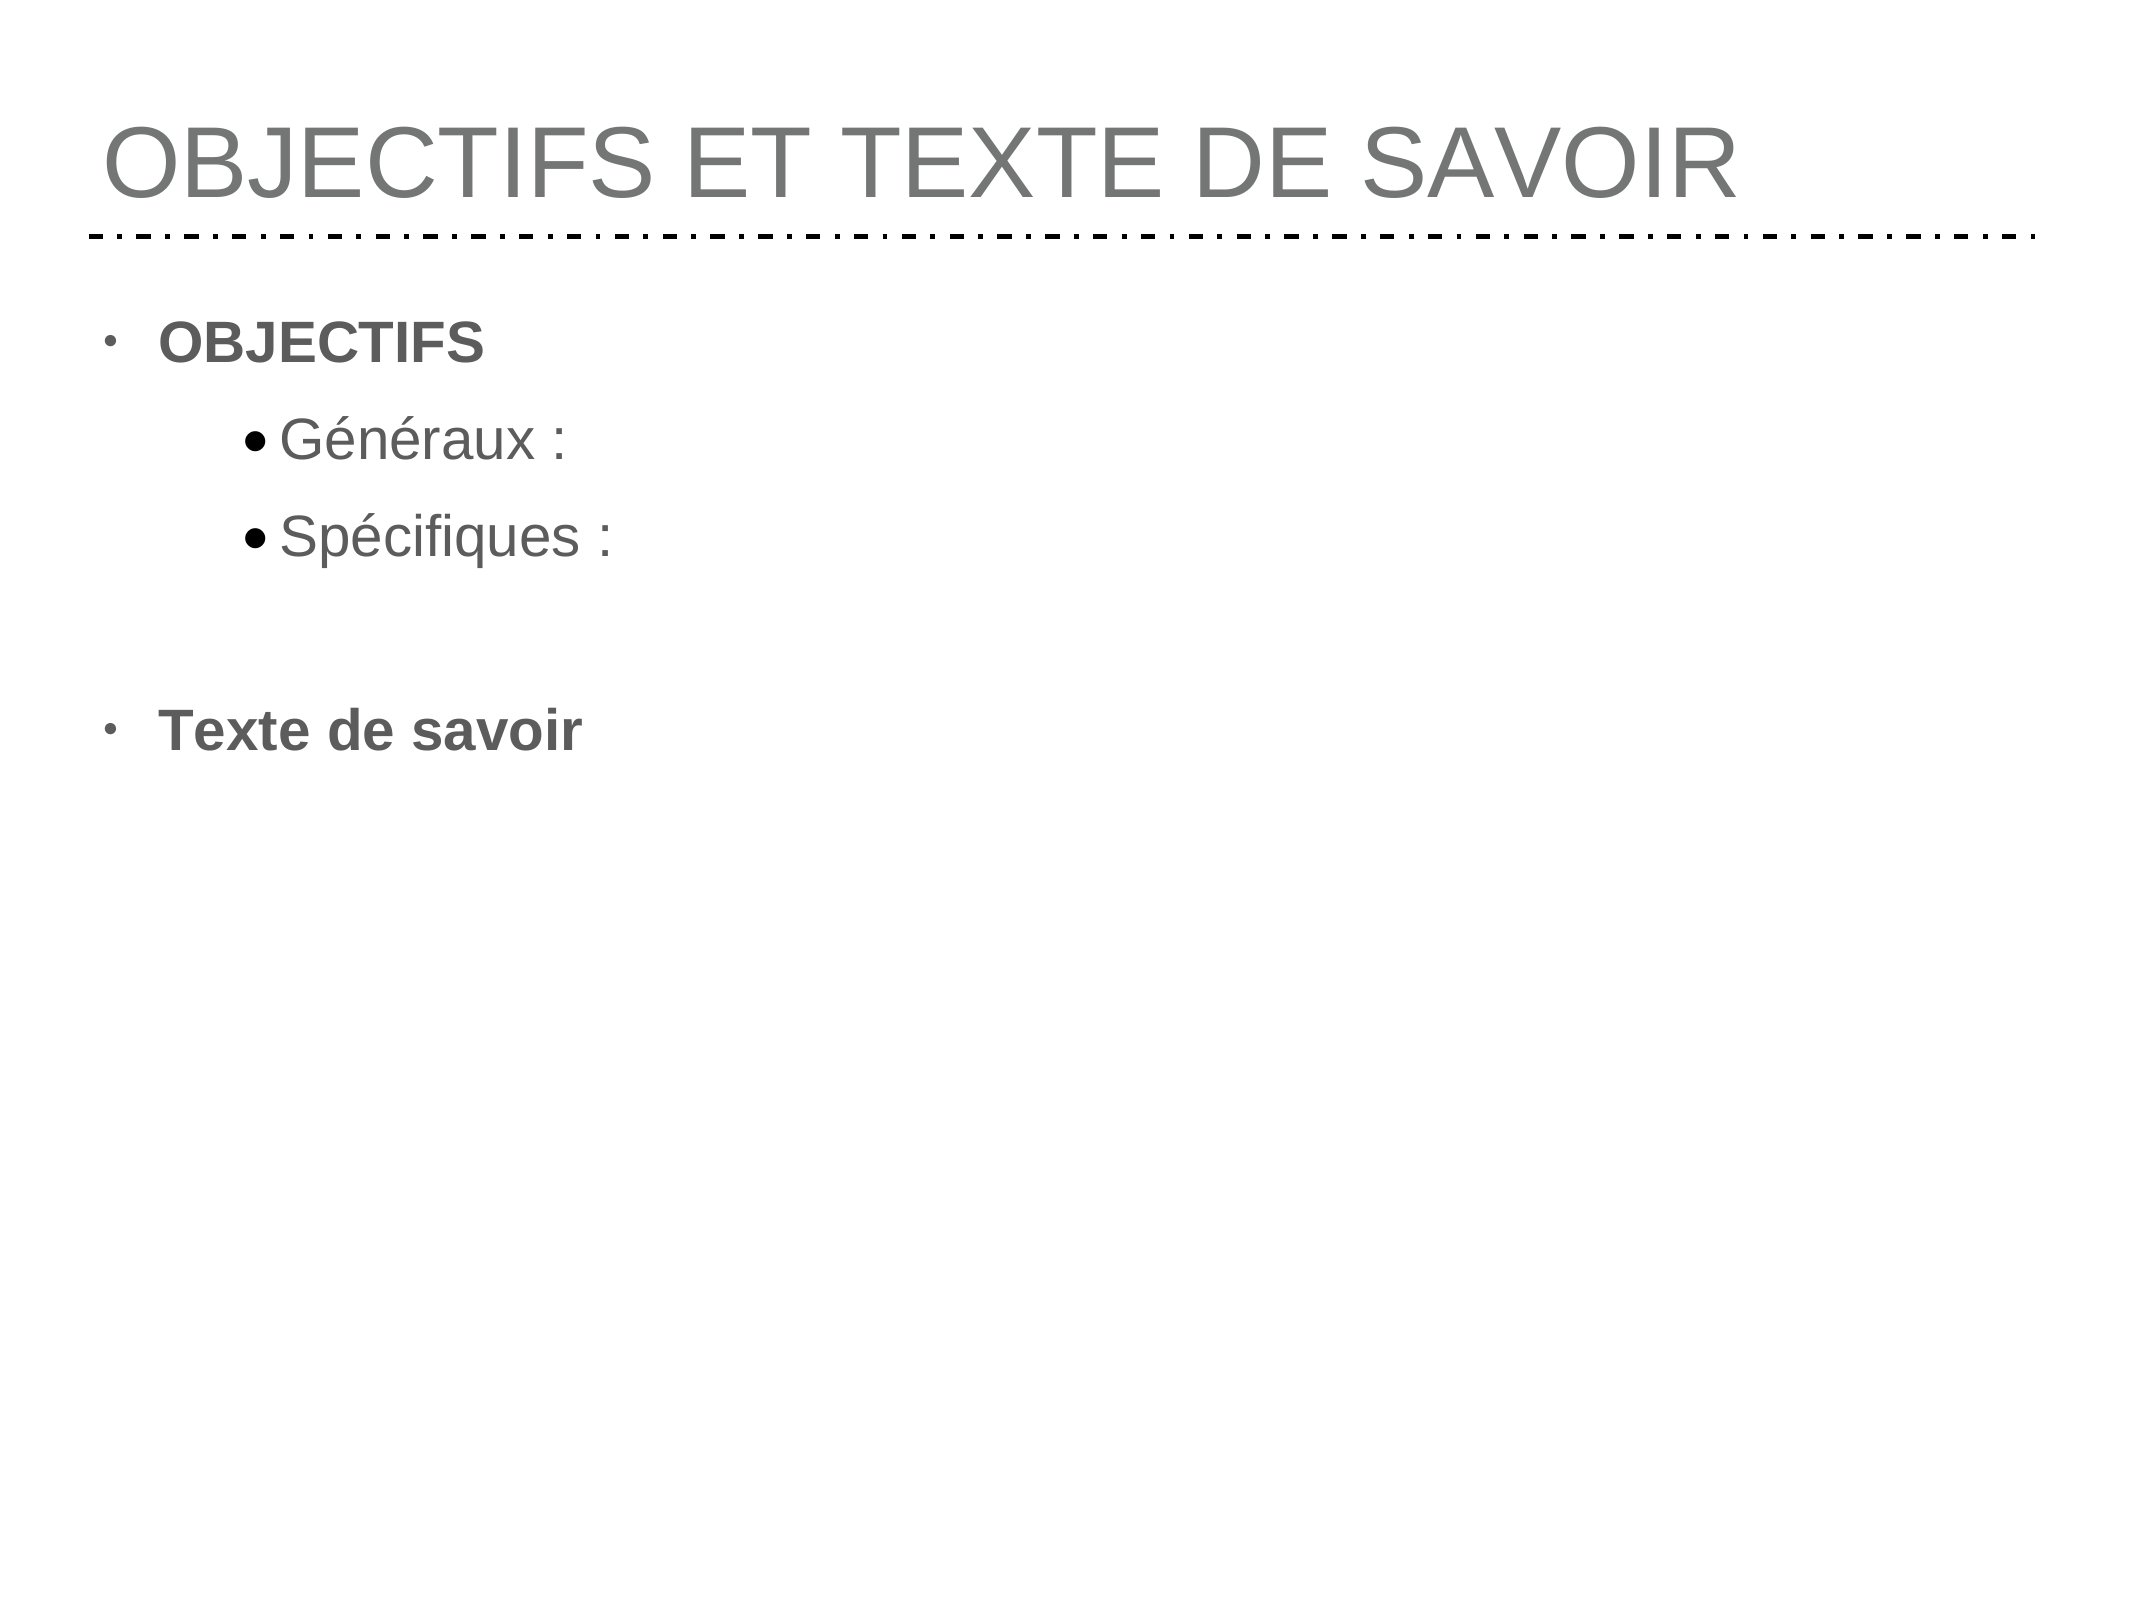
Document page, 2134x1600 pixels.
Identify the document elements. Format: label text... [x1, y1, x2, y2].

text_box OBJECTIFS Généraux : Spécifiques : Texte de savoir [94, 296, 2039, 1481]
text_box OBJECTIFS ET TEXTE DE SAVOIR [94, 89, 2039, 207]
